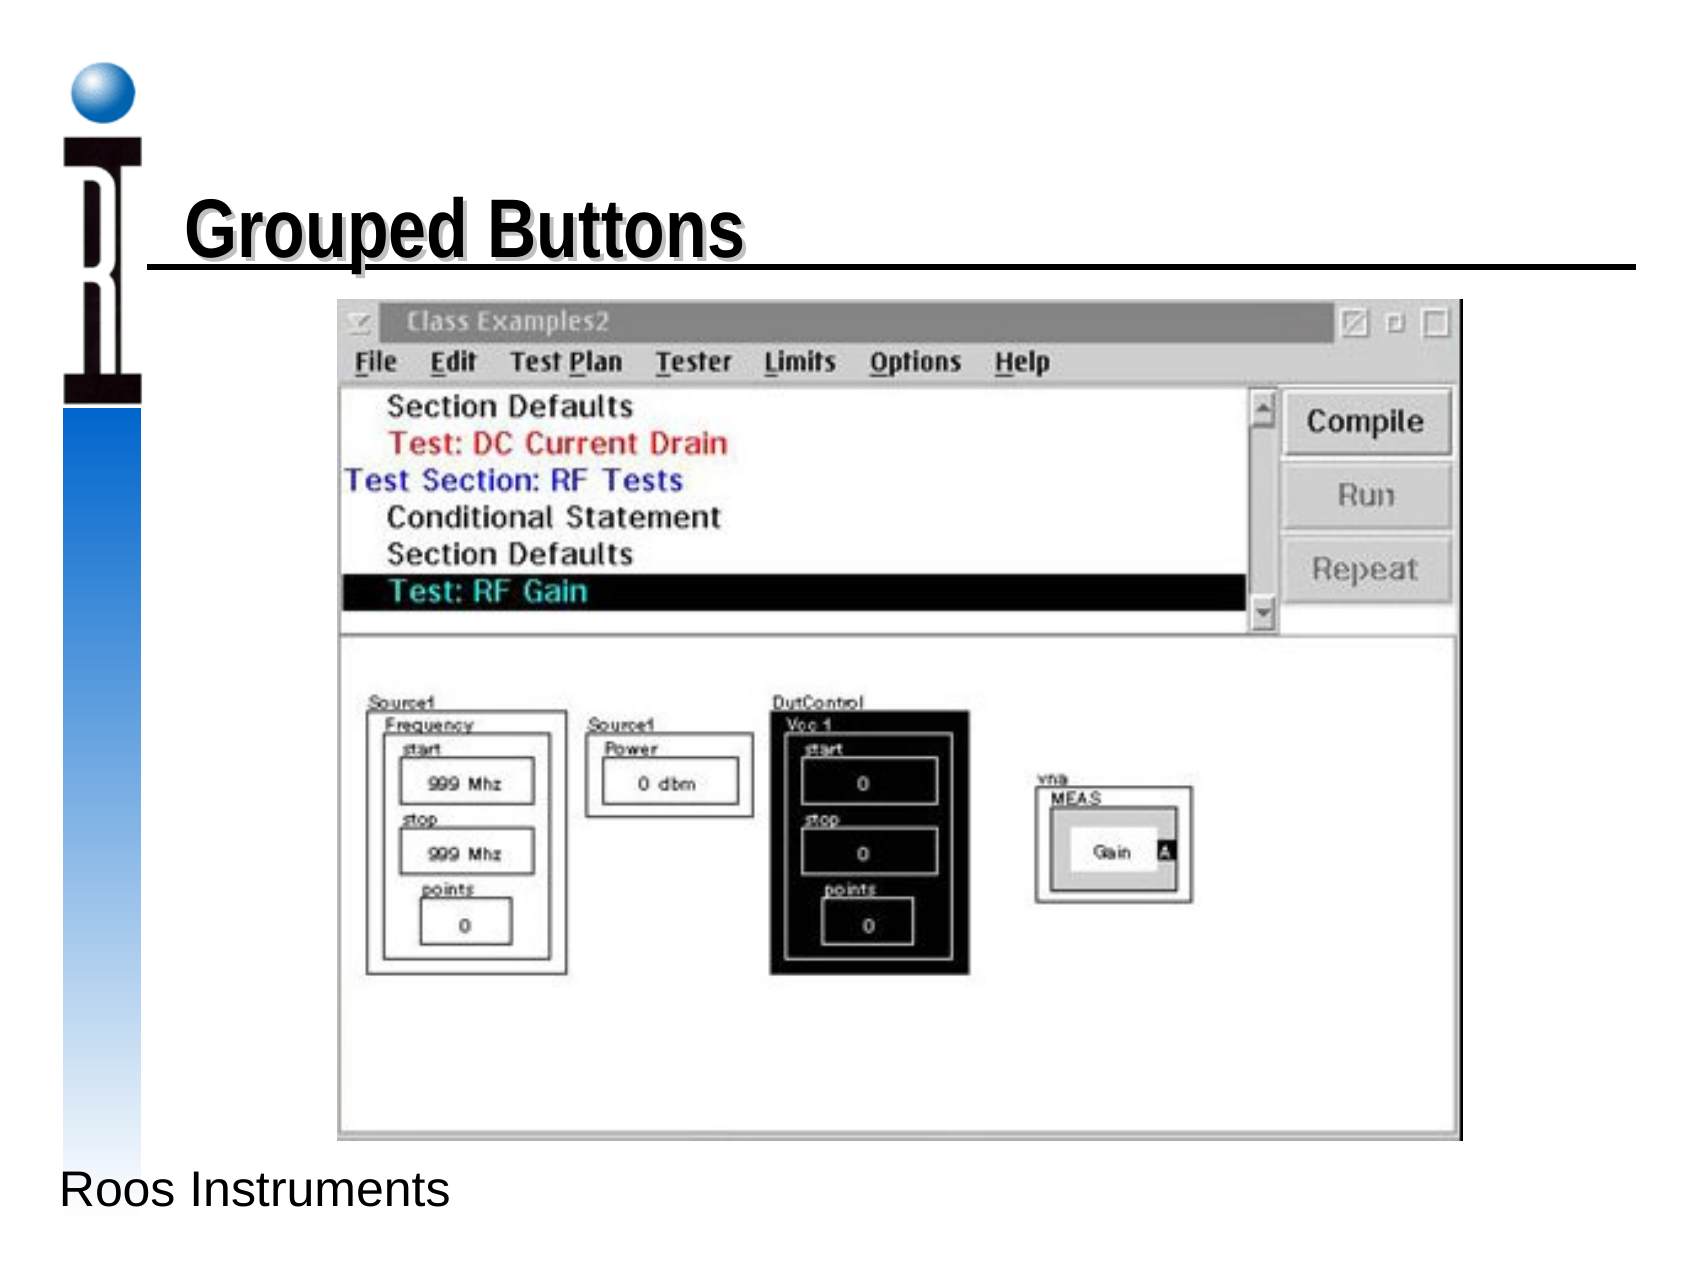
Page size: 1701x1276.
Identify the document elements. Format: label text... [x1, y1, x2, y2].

picture [337, 299, 1463, 1141]
text_box Grouped Buttons [184, 92, 1539, 274]
picture [59, 58, 147, 411]
